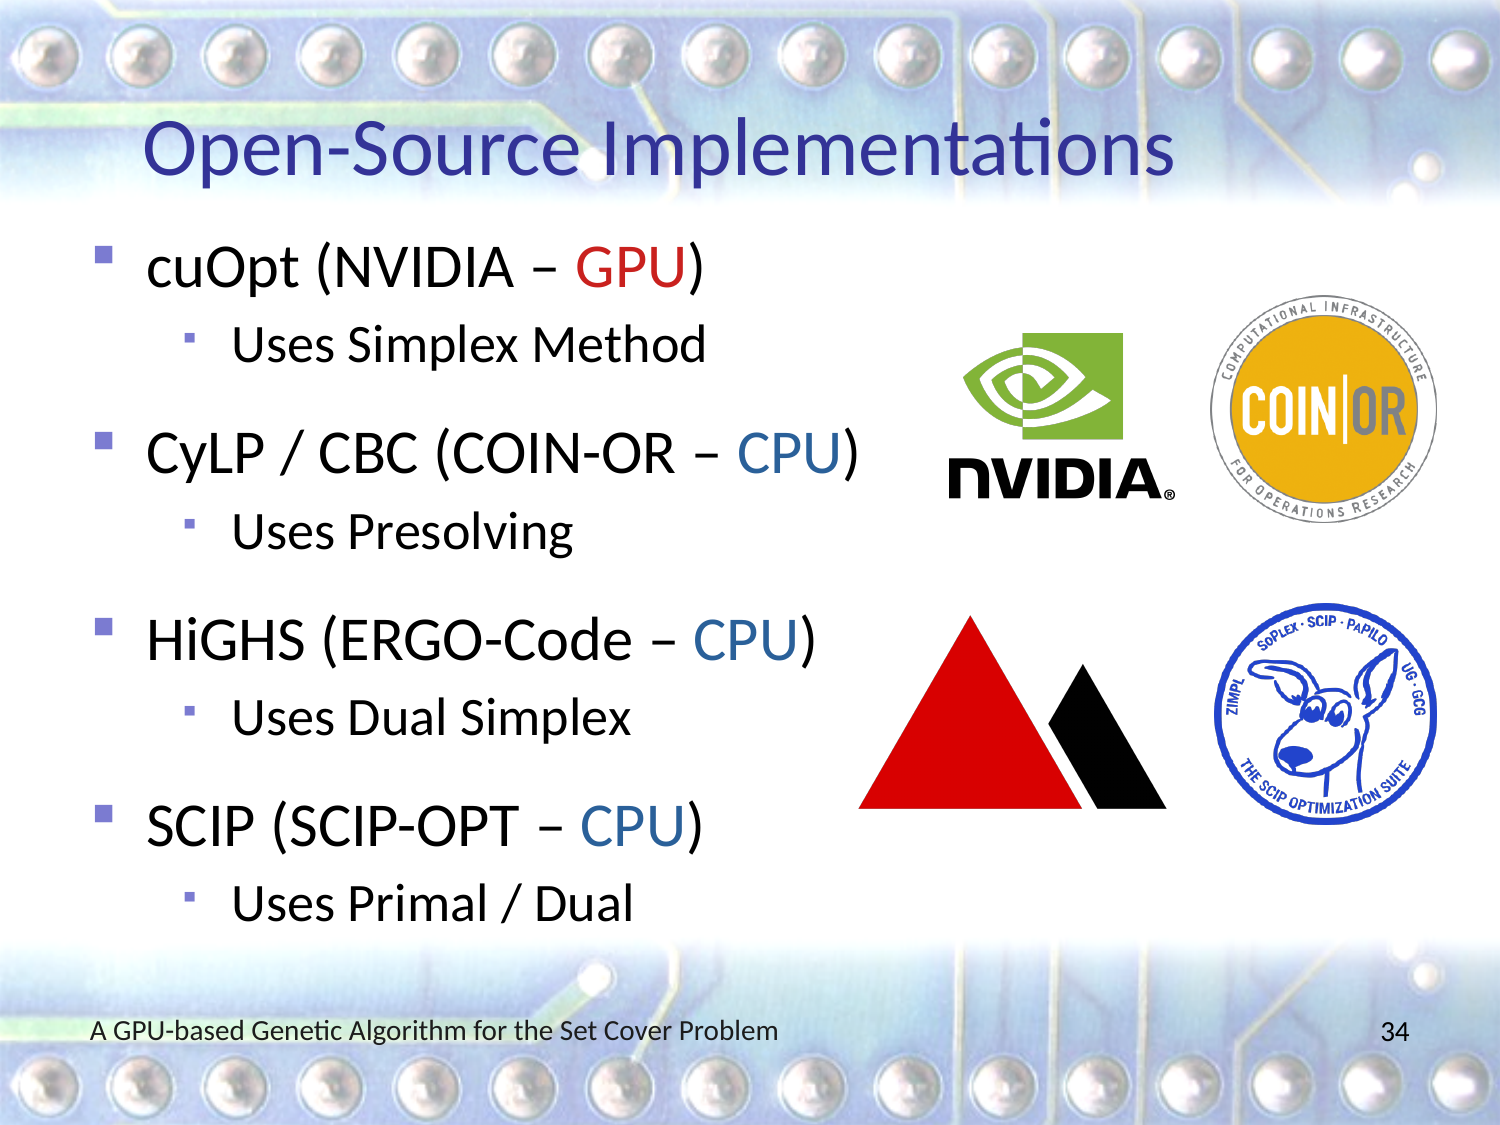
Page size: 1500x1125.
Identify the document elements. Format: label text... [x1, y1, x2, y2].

title Open-Source Implementations [75, 89, 1425, 195]
picture [0, 0, 1500, 261]
picture [949, 333, 1175, 500]
list cuOpt (NVIDIA – GPU) Uses Simplex Method CyLP / CBC (COIN-OR – CPU) Uses Presolving HiGHS (ERGO-Code – CPU) Uses Dual Simplex SCIP (SCIP-OPT – CPU) Uses Primal / Dual [75, 217, 1425, 953]
picture [1214, 603, 1437, 826]
picture [840, 600, 1190, 826]
picture [0, 884, 1500, 1125]
slide_number A GPU-based Genetic Algorithm for the Set Cover Problem [74, 979, 1113, 1055]
picture [1210, 295, 1437, 523]
